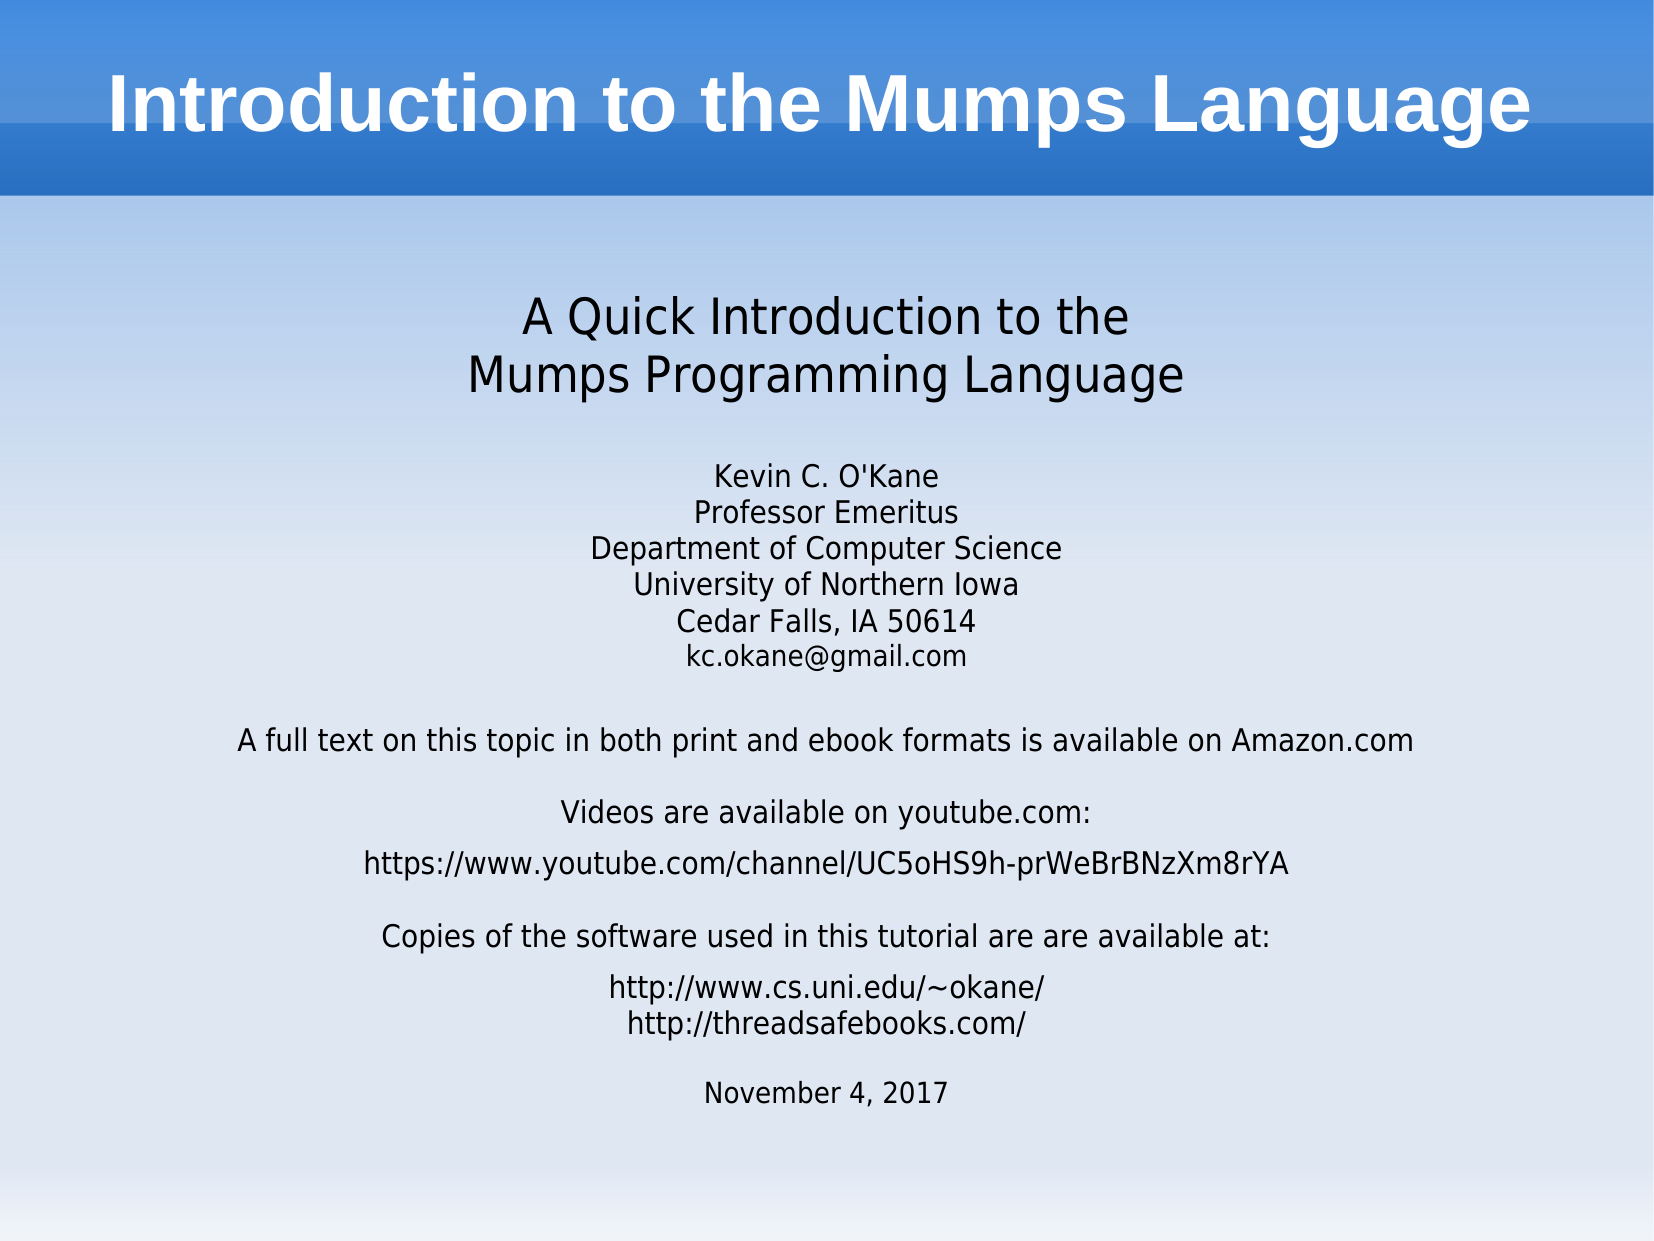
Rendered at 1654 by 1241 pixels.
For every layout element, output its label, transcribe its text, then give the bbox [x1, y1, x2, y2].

title Introduction to the Mumps Language [76, 0, 1565, 208]
subtitle A Quick Introduction to the Mumps Programming Language Kevin C. O'Kane Professor Emeritus Department of Computer Science University of Northern Iowa Cedar Falls, IA 50614 kc.okane@gmail.com A full text on this topic in both print and ebook formats is available on Amazon.com Videos are available on youtube.com: https://www.youtube.com/channel/UC5oHS9h-prWeBrBNzXm8rYA Copies of the software used in this tutorial are are available at: http://www.cs.uni.edu/~okane/ http://threadsafebooks.com/ November 4, 2017 [82, 271, 1571, 1128]
picture [0, 0, 1654, 1241]
